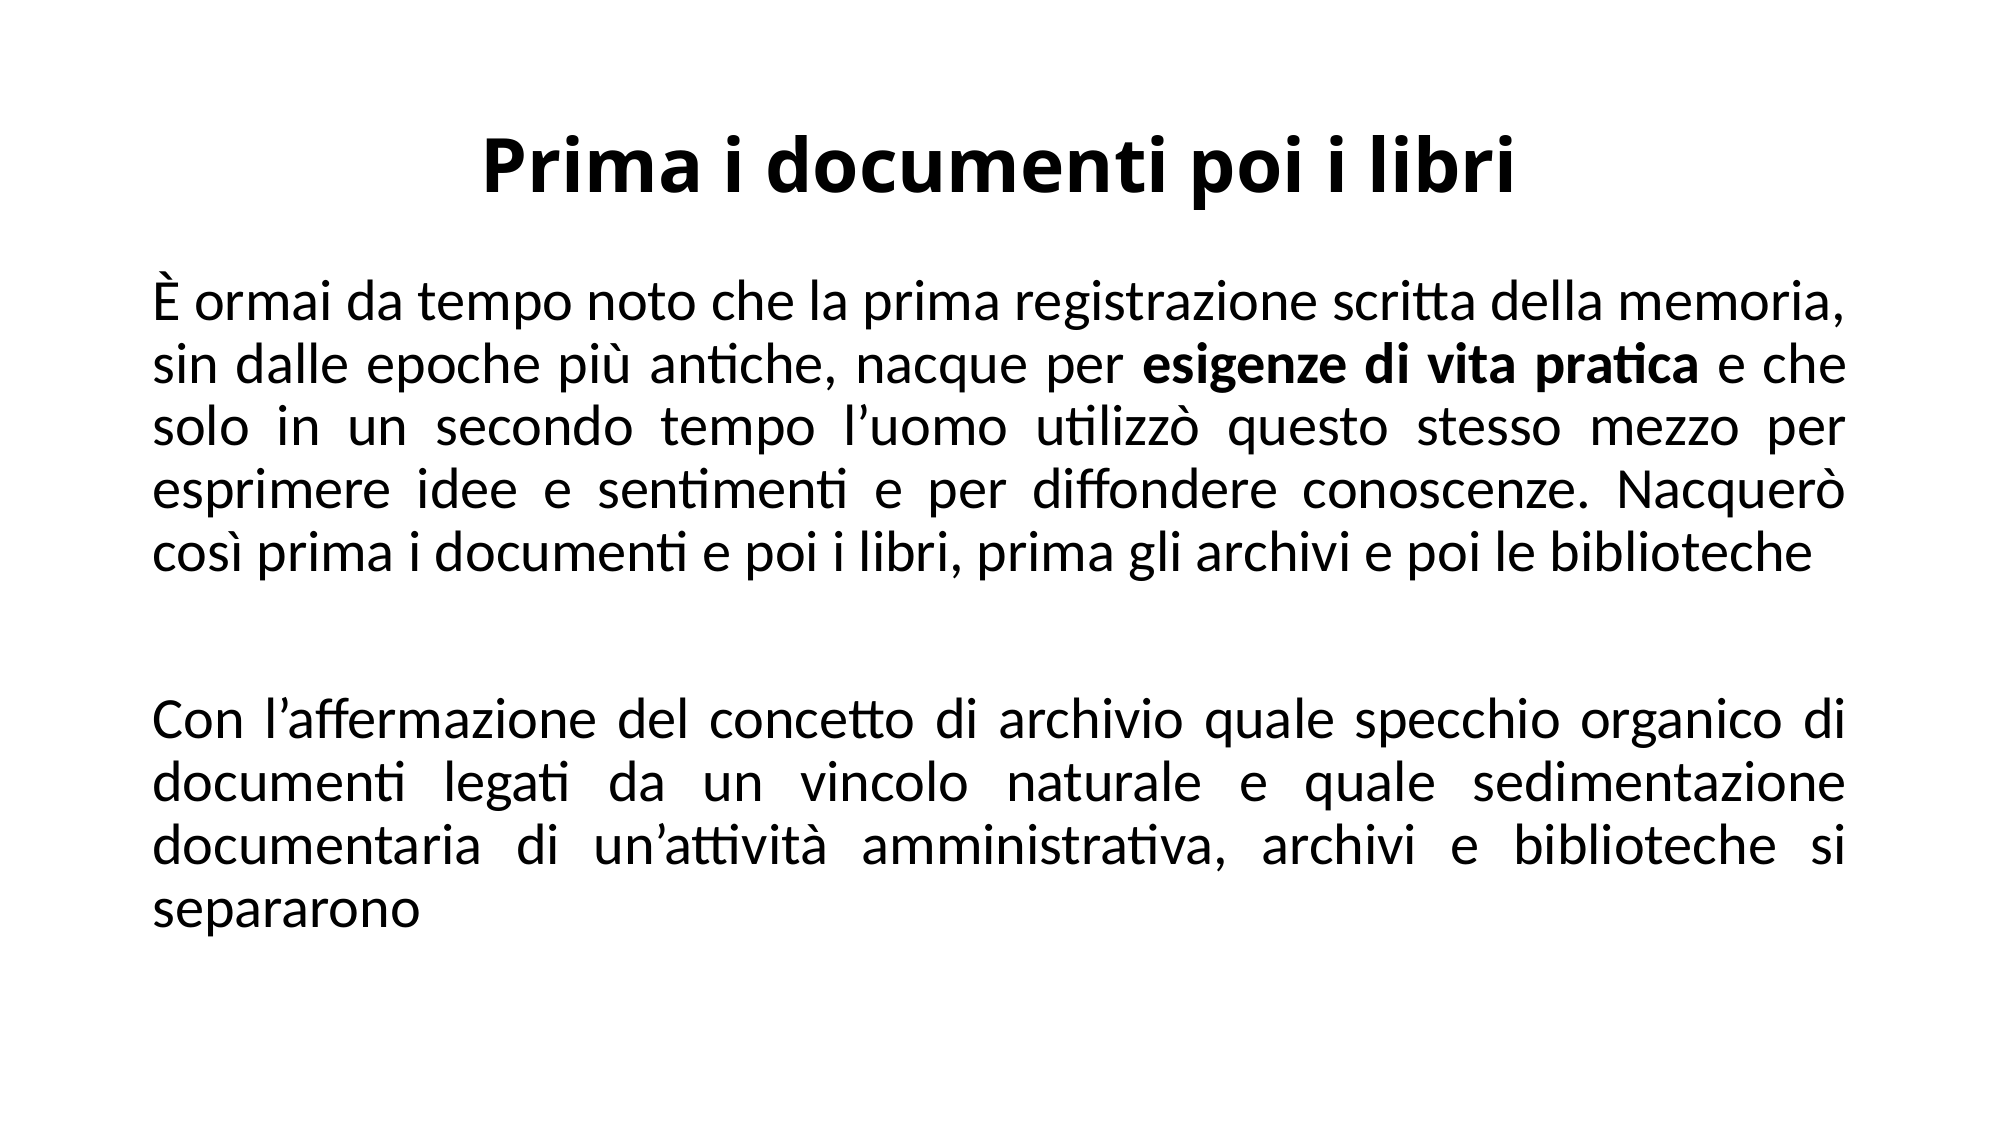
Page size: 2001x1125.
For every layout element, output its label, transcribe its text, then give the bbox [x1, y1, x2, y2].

title Prima i documenti poi i libri [137, 59, 1863, 262]
list È ormai da tempo noto che la prima registrazione scritta della memoria, sin dalle epoche più antiche, nacque per esigenze di vita pratica e che solo in un secondo tempo l’uomo utilizzò questo stesso mezzo per esprimere idee e sentimenti e per diffondere conoscenze. Nacquerò così prima i documenti e poi i libri, prima gli archivi e poi le biblioteche Con l’affermazione del concetto di archivio quale specchio organico di documenti legati da un vincolo naturale e quale sedimentazione documentaria di un’attività amministrativa, archivi e biblioteche si separarono [137, 262, 1863, 1007]
